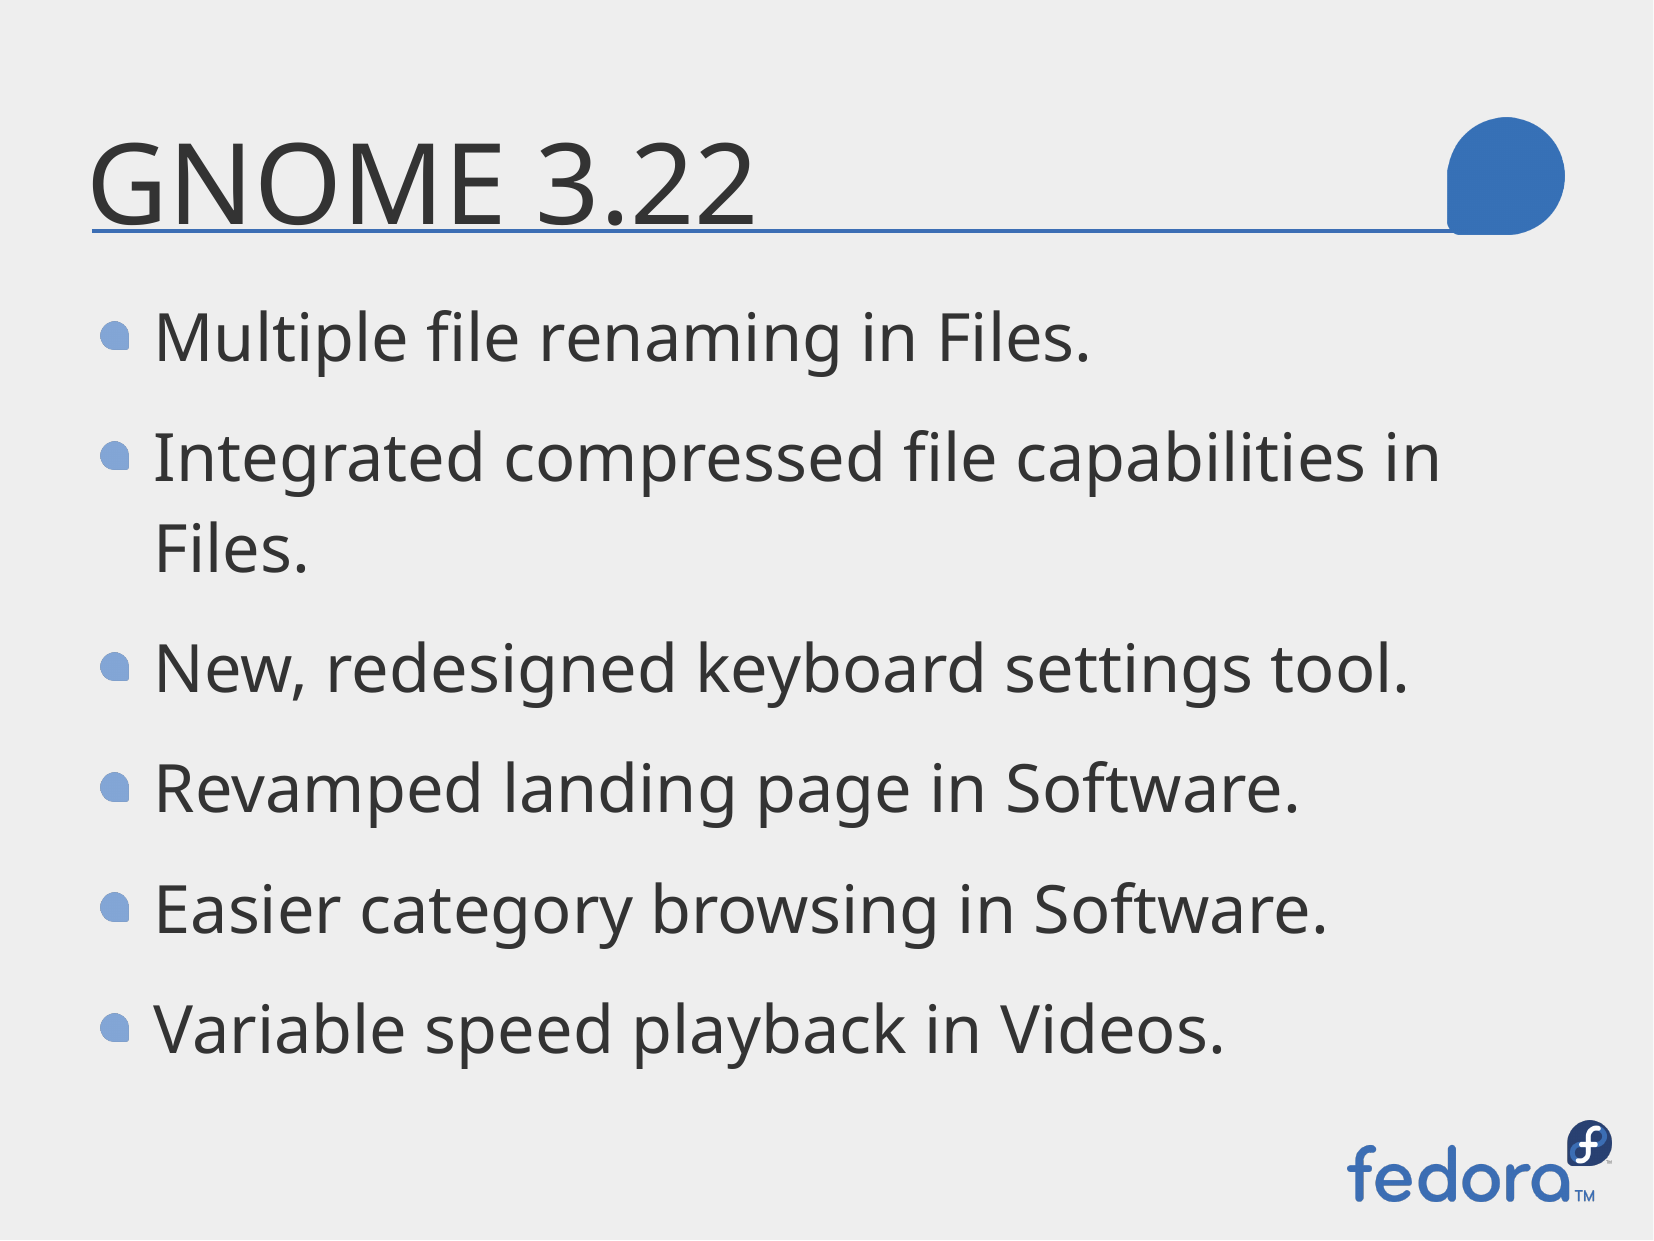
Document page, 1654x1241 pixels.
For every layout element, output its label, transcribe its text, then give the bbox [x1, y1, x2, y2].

list Multiple file renaming in Files. Integrated compressed file capabilities in Files. New, redesigned keyboard settings tool. Revamped landing page in Software. Easier category browsing in Software. Variable speed playback in Videos. [82, 290, 1571, 1073]
picture [1347, 1120, 1612, 1202]
title GNOME 3.22 [86, 111, 1575, 250]
